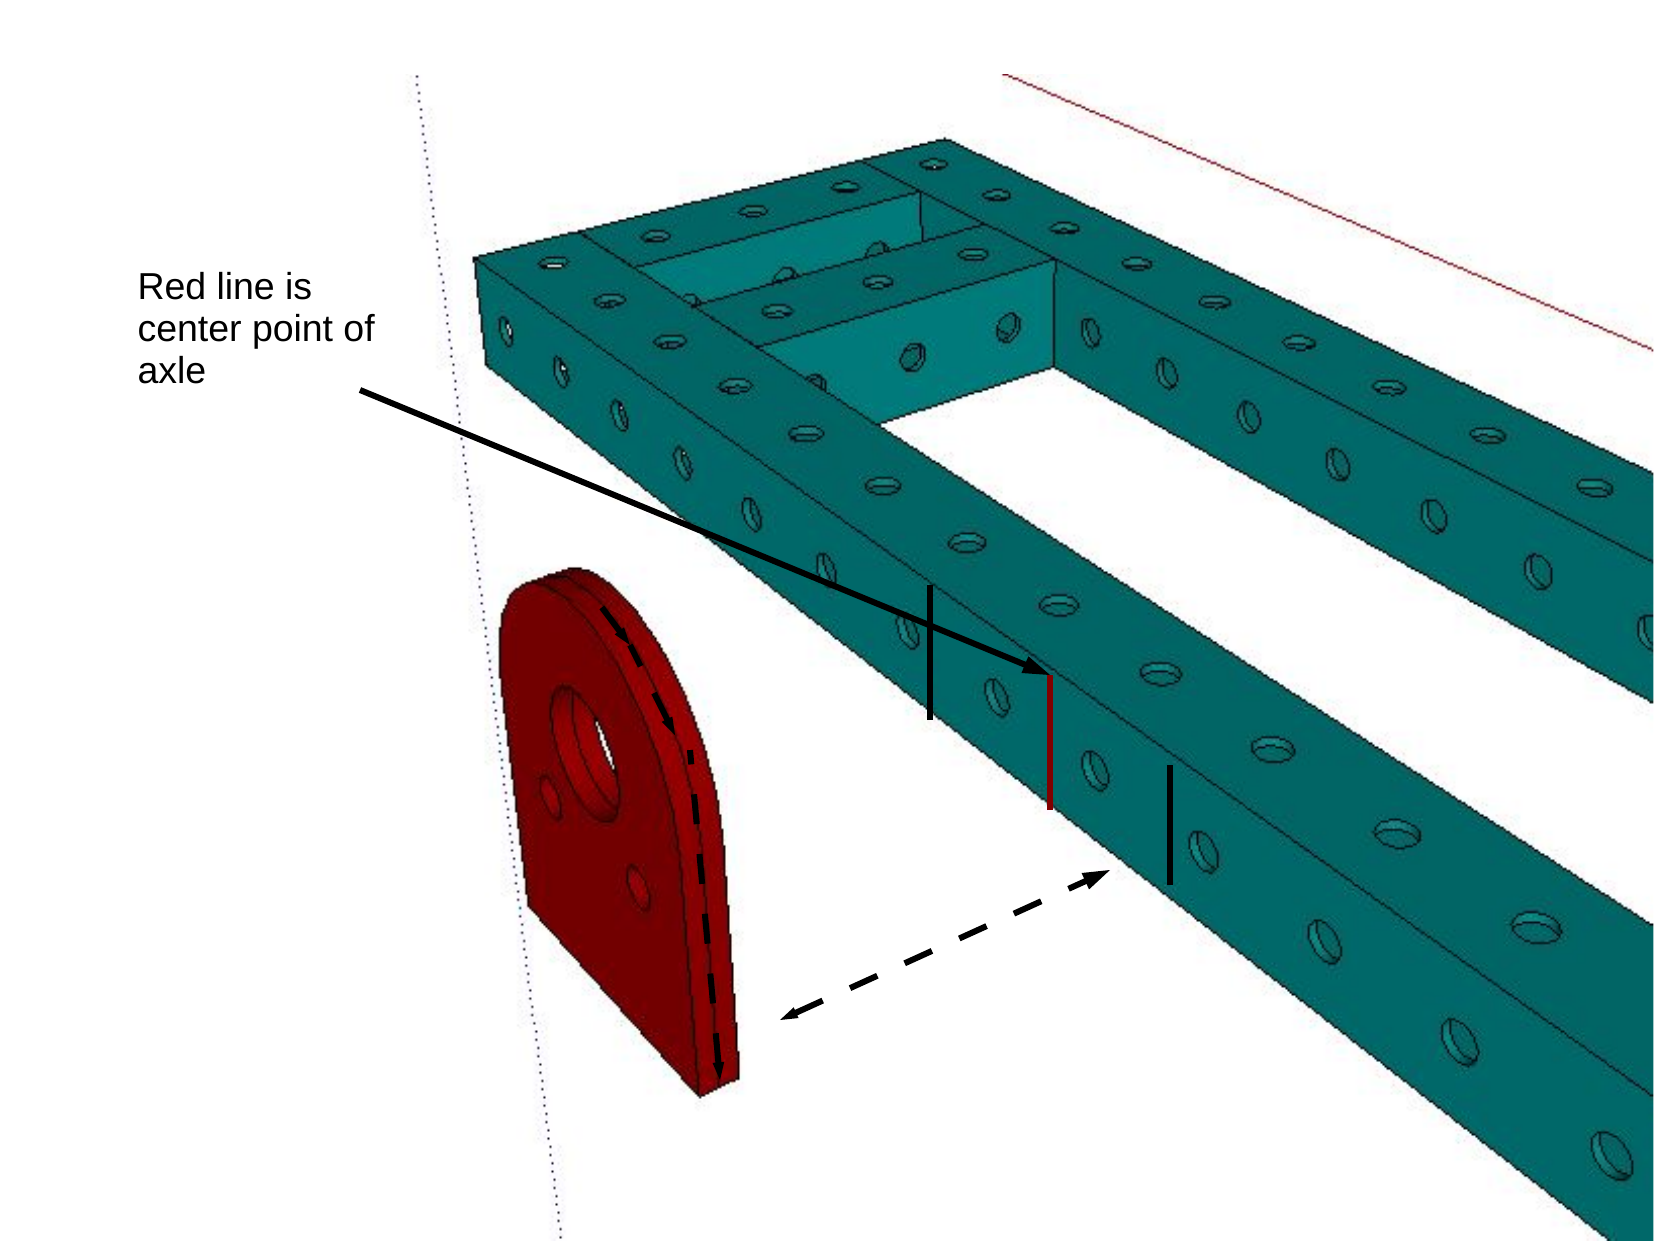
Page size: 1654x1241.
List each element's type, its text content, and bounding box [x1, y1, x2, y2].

text_box Red line is center point of axle [120, 255, 406, 402]
picture [0, 74, 1654, 1241]
